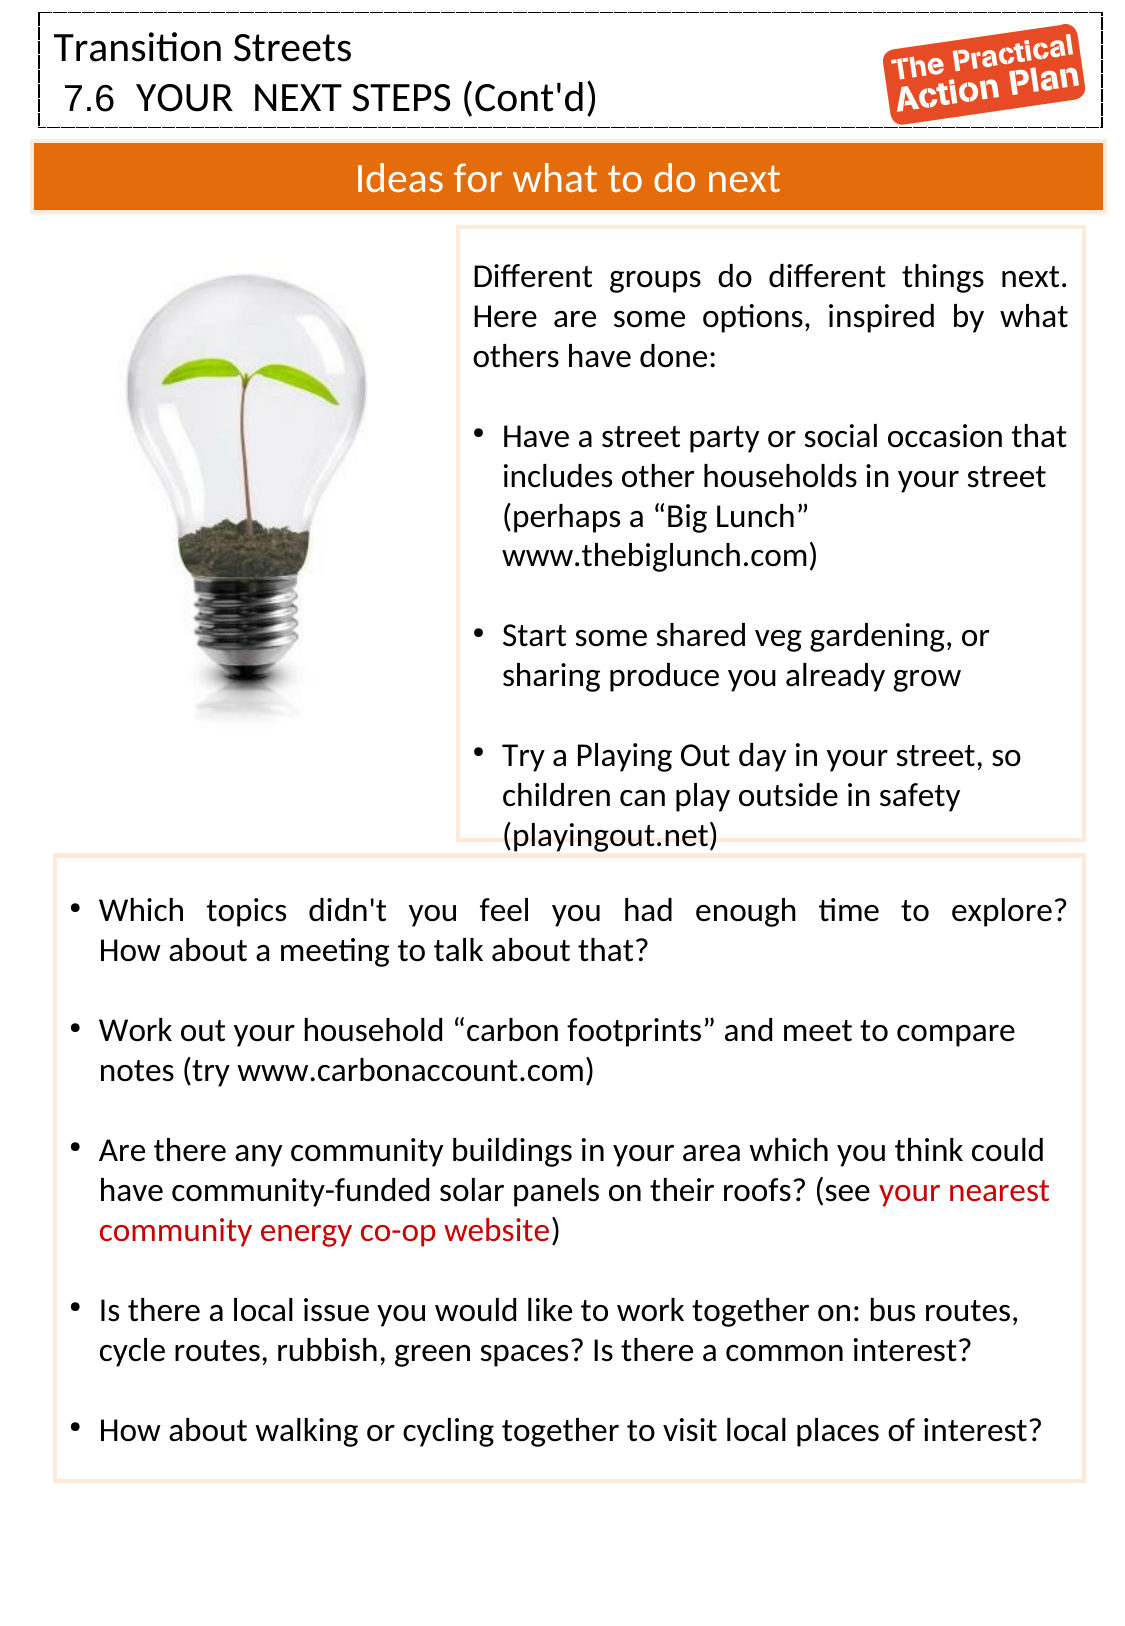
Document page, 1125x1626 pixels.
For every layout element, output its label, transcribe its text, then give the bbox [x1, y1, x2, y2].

text_box Ideas for what to do next [31, 140, 1105, 212]
text_box Which topics didn't you feel you had enough time to explore? How about a meeting to talk about that? Work out your household “carbon footprints” and meet to compare notes (try www.carbonaccount.com) Are there any community buildings in your area which you think could have community-funded solar panels on their roofs? (see your nearest community energy co-op website) Is there a local issue you would like to work together on: bus routes, cycle routes, rubbish, green spaces? Is there a common interest? How about walking or cycling together to visit local places of interest? [54, 855, 1085, 1481]
picture [43, 242, 449, 760]
picture [870, 24, 1102, 128]
text_box 7.6 YOUR NEXT STEPS (Cont'd) [48, 62, 641, 128]
text_box Different groups do different things next. Here are some options, inspired by what others have done: Have a street party or social occasion that includes other households in your street (perhaps a “Big Lunch” www.thebiglunch.com) Start some shared veg gardening, or sharing produce you already grow Try a Playing Out day in your street, so children can play outside in safety (playingout.net) [457, 227, 1085, 841]
